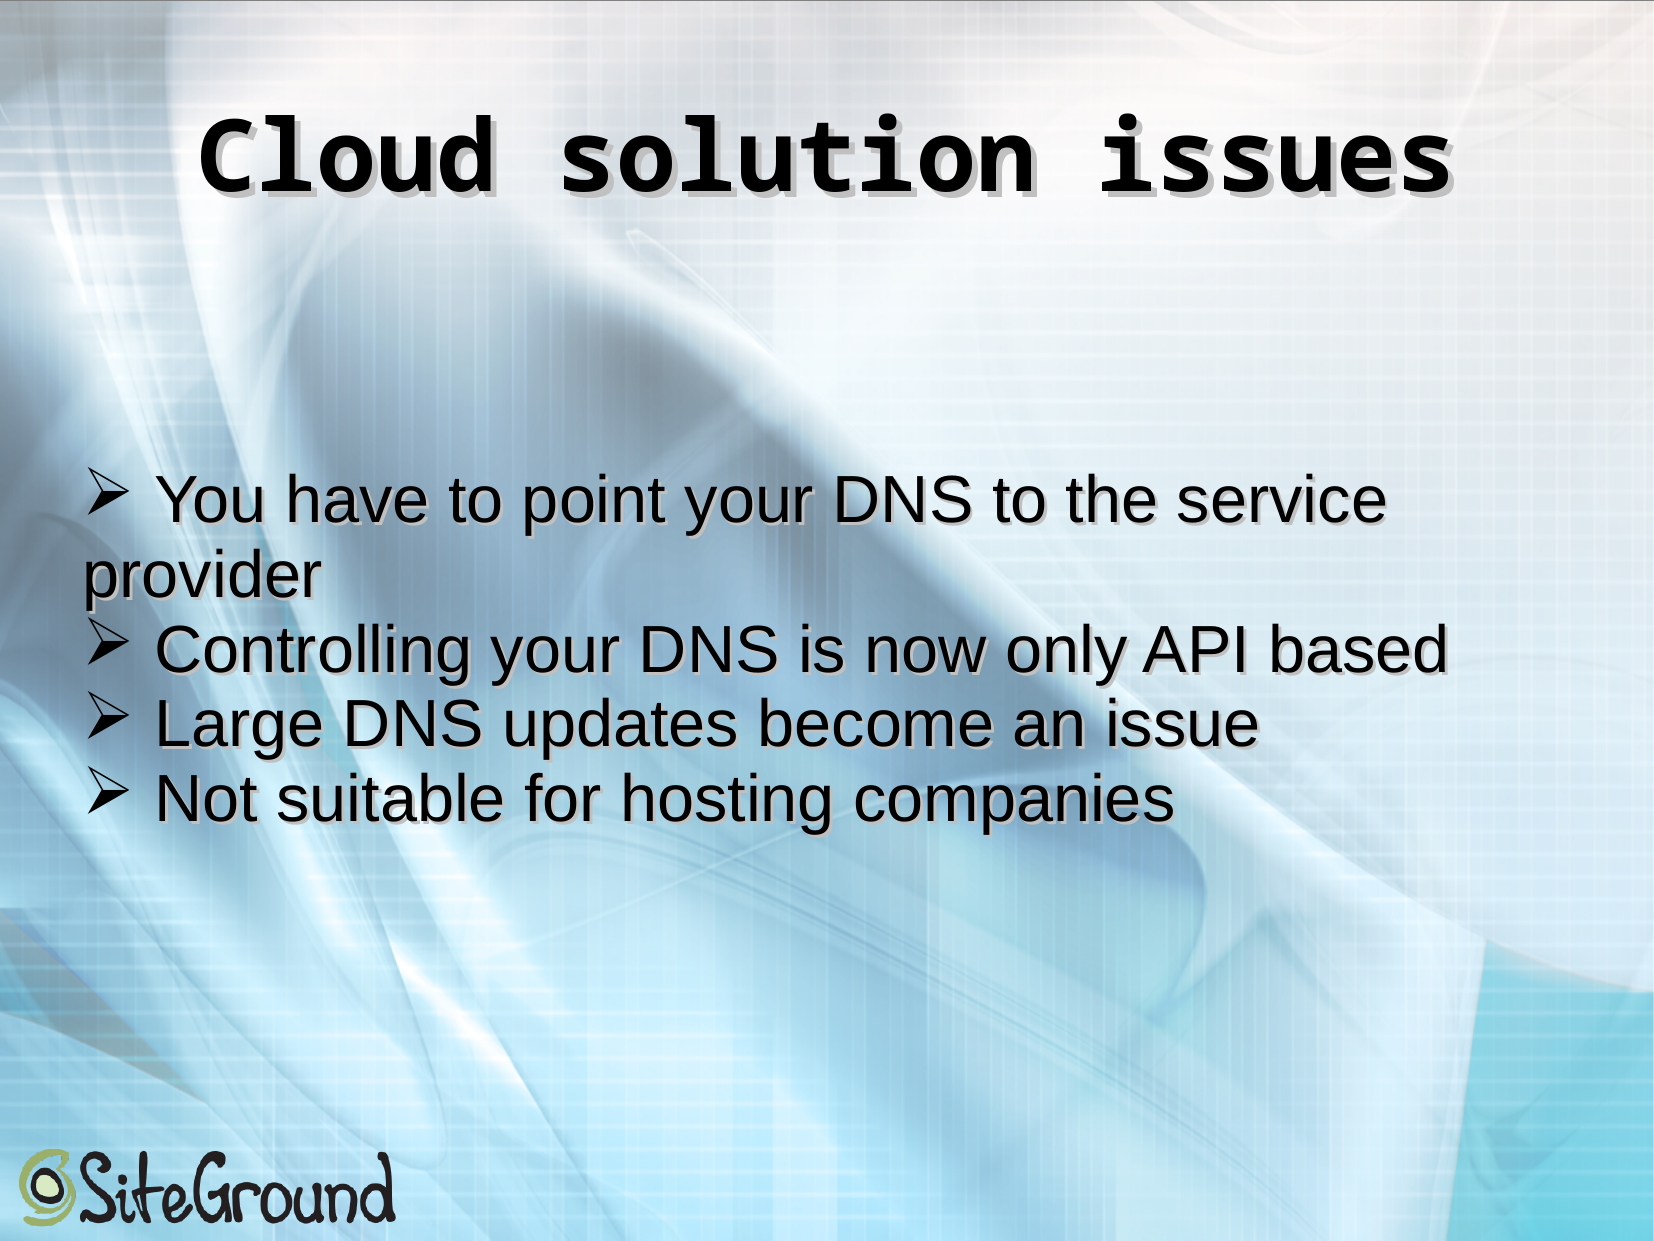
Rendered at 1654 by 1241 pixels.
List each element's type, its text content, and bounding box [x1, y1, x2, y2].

subtitle You have to point your DNS to the service provider Controlling your DNS is now only API based Large DNS updates become an issue Not suitable for hosting companies [82, 201, 1571, 1097]
picture [15, 1145, 396, 1233]
title Cloud solution issues [82, 49, 1571, 201]
